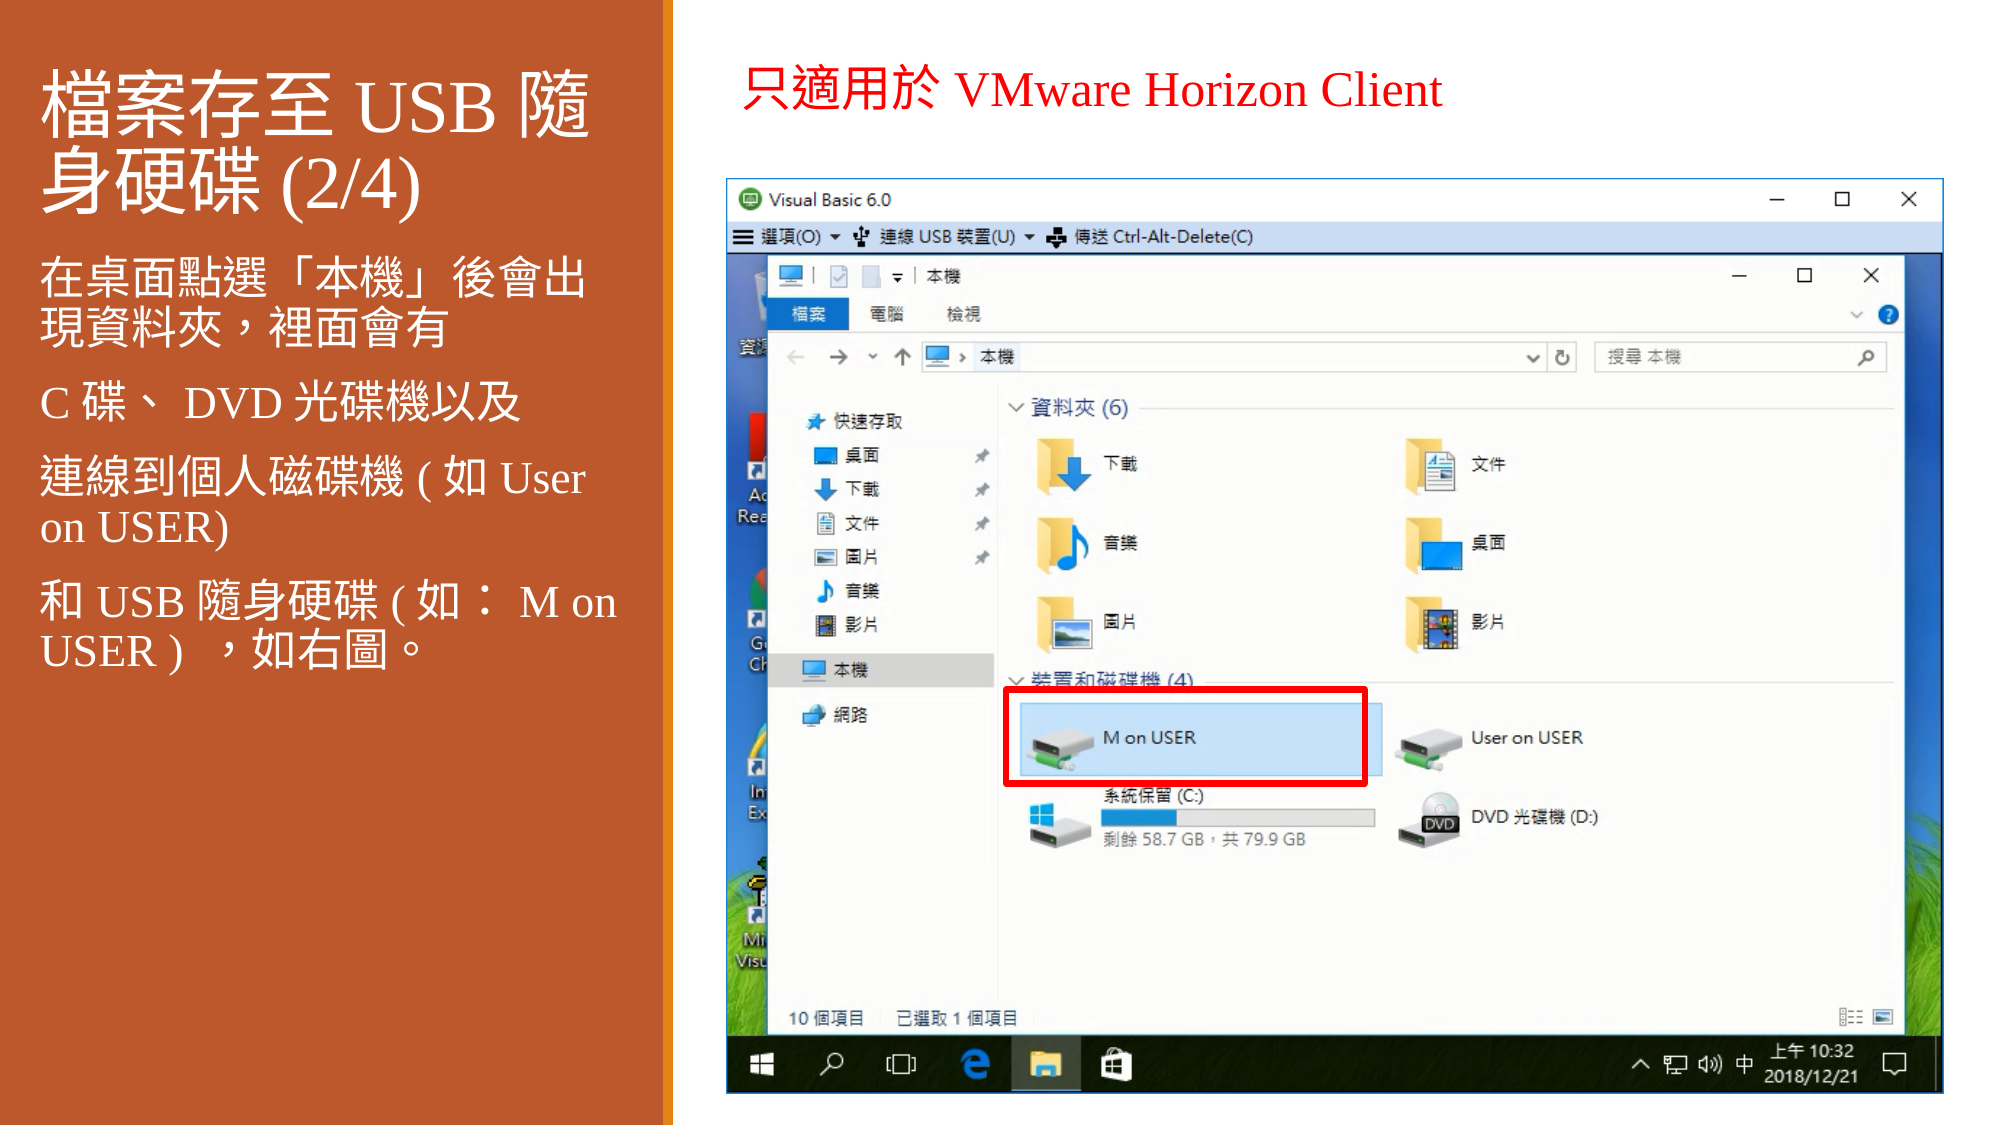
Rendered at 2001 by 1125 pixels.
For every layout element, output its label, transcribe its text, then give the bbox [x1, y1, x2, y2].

text_box 只適用於VMware Horizon Client [726, 49, 1466, 125]
title 檔案存至USB隨身硬碟(2/4) [24, 42, 652, 232]
list 在桌面點選「本機」後會出現資料夾，裡面會有 C碟、DVD光碟機以及 連線到個人磁碟機(如User on USER) 和USB隨身硬碟(如：M on USER ) ，如右圖。 [24, 247, 638, 1094]
picture [726, 178, 1944, 1094]
